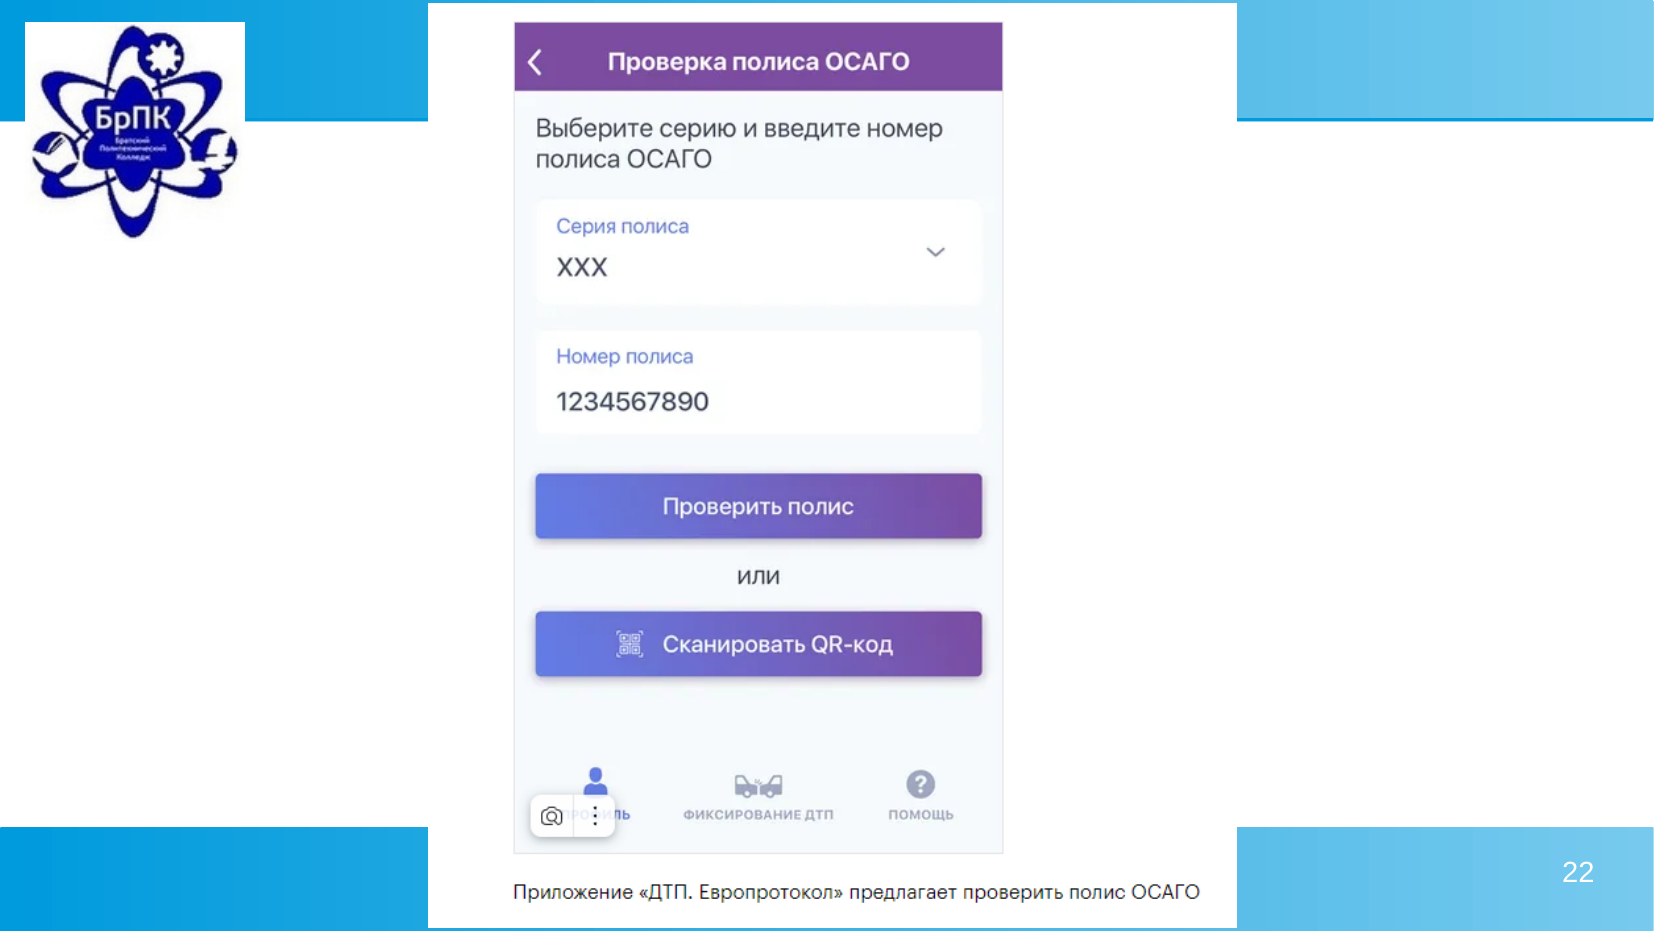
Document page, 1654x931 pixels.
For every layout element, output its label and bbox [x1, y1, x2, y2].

picture [428, 3, 1237, 929]
picture [25, 23, 245, 242]
